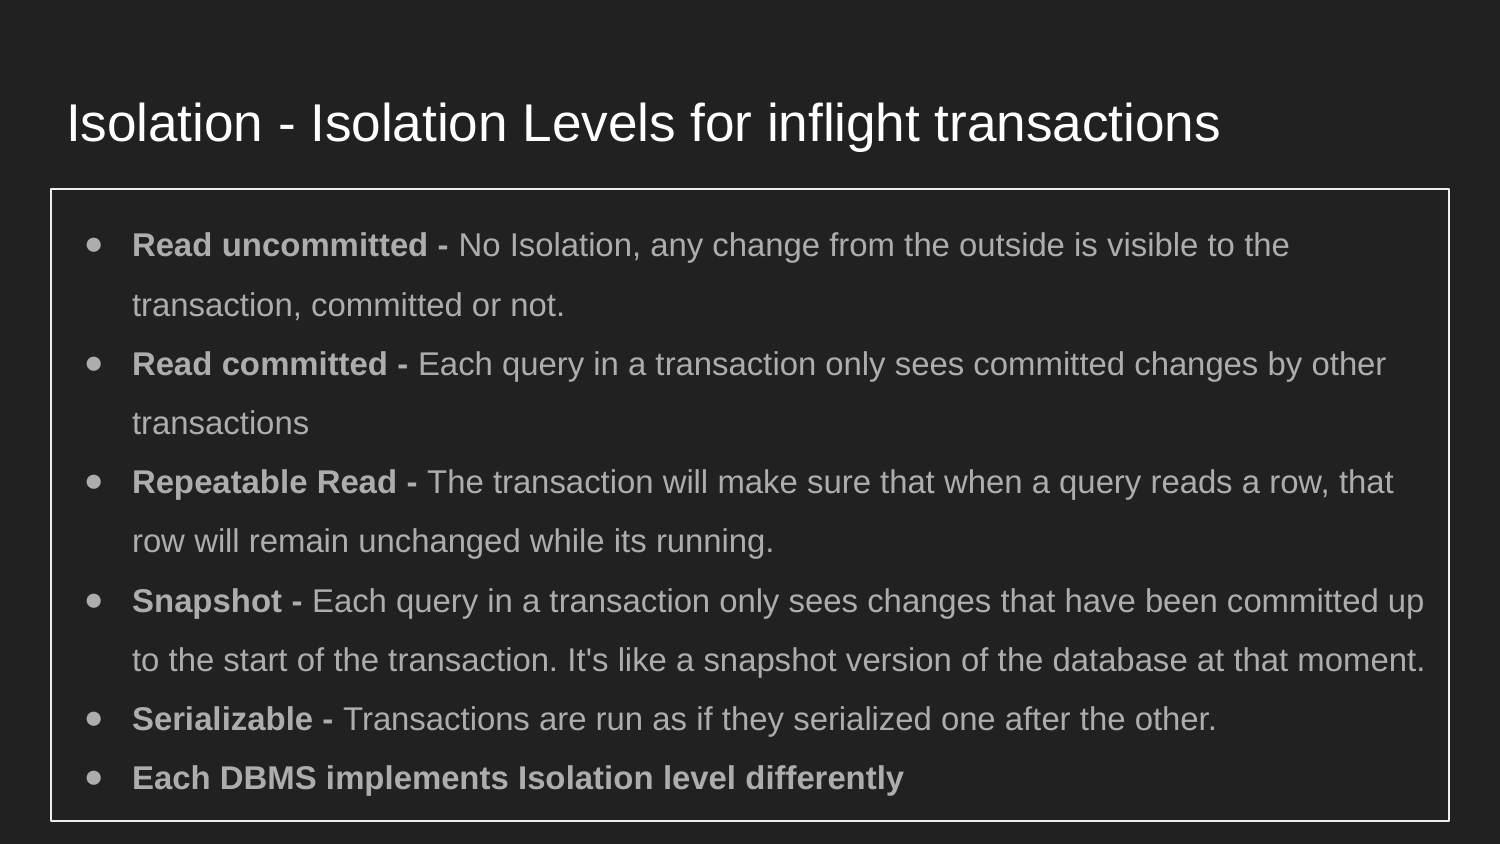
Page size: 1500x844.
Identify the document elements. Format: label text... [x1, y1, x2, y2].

list Read uncommitted - No Isolation, any change from the outside is visible to the transaction, committed or not. Read committed - Each query in a transaction only sees committed changes by other transactions Repeatable Read - The transaction will make sure that when a query reads a row, that row will remain unchanged while its running. Snapshot - Each query in a transaction only sees changes that have been committed up to the start of the transaction. It's like a snapshot version of the database at that moment. Serializable - Transactions are run as if they serialized one after the other. Each DBMS implements Isolation level differently [51, 189, 1449, 821]
title Isolation - Isolation Levels for inflight transactions [51, 72, 1449, 167]
